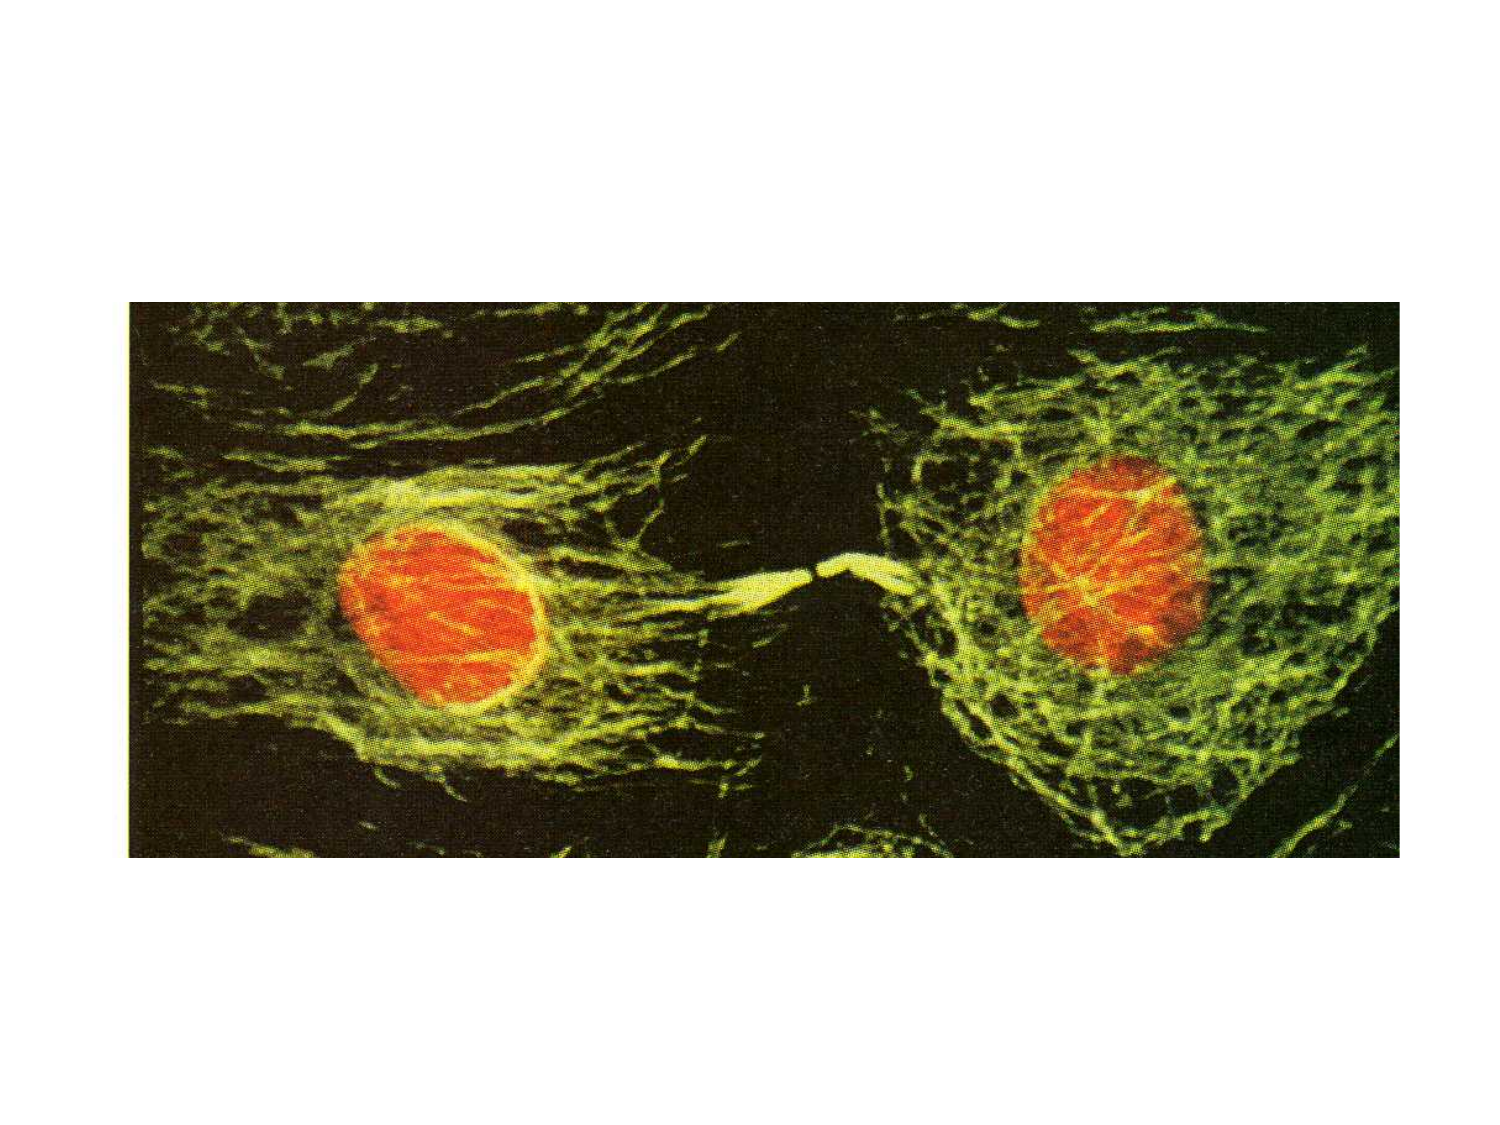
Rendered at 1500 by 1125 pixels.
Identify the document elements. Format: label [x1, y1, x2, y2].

picture [112, 302, 1400, 858]
